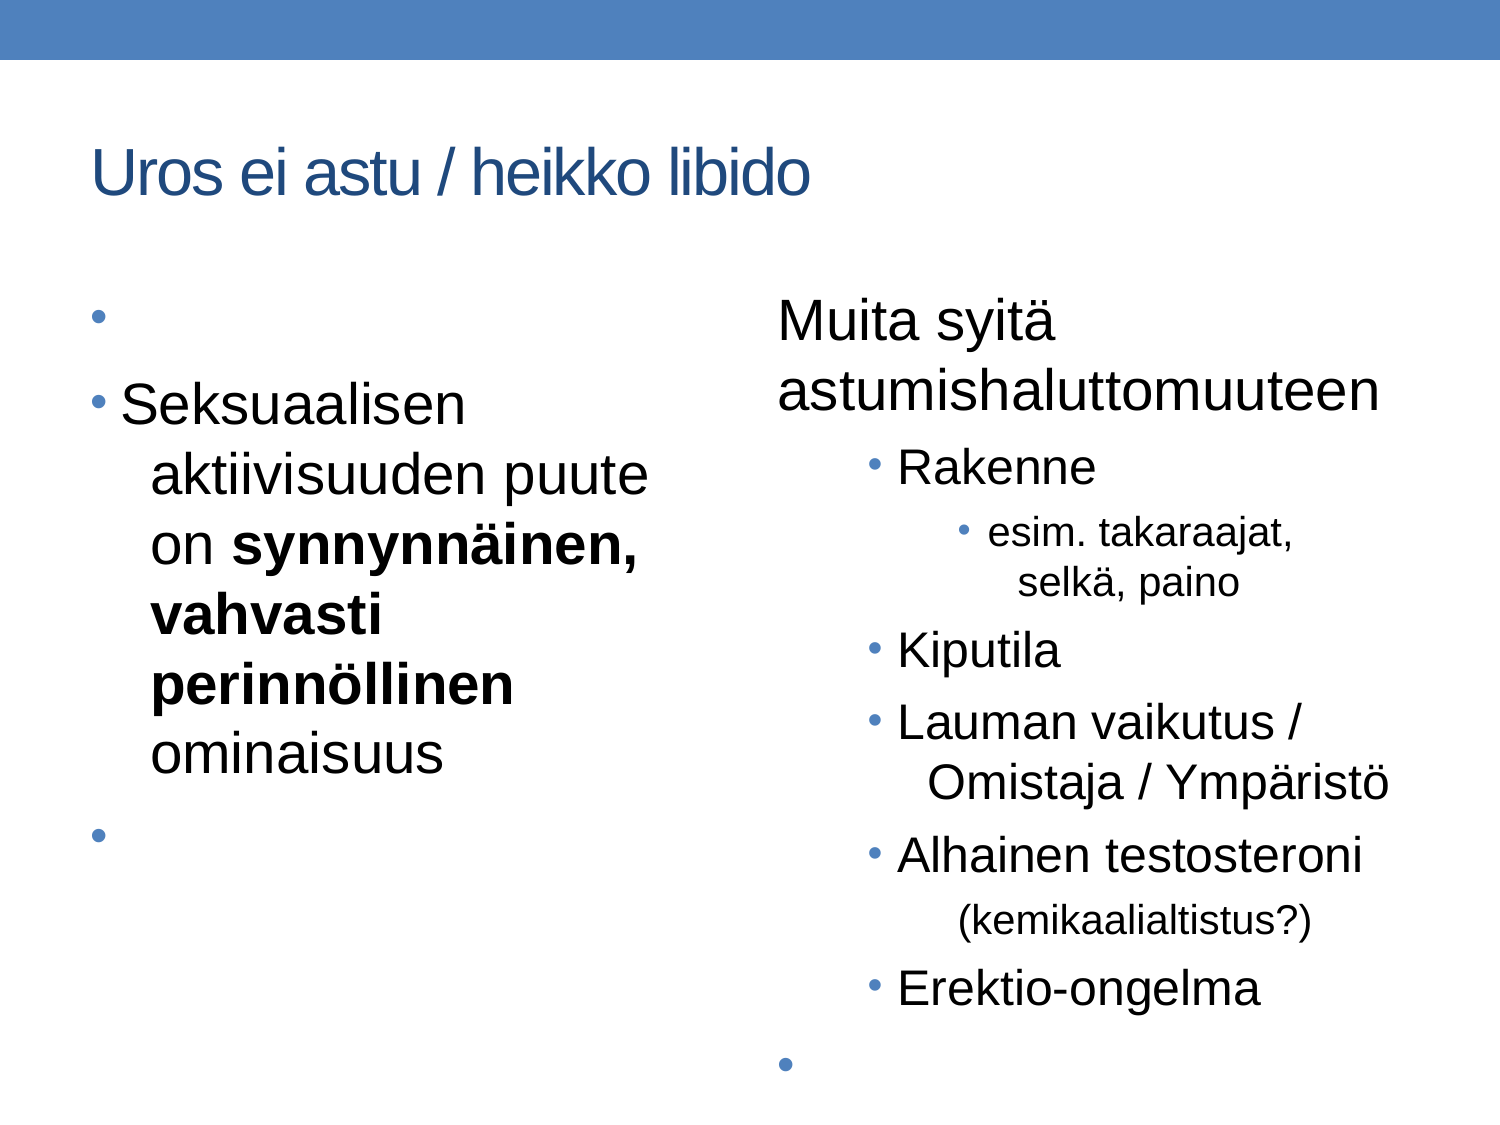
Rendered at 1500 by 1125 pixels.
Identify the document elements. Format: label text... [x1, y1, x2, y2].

title Uros ei astu / heikko libido [75, 87, 1426, 251]
list Muita syitä astumishaluttomuuteen Rakenne esim. takaraajat, selkä, paino Kiputila Lauman vaikutus / Omistaja / Ympäristö Alhainen testosteroni (kemikaalialtistus?) Erektio-ongelma [762, 274, 1426, 1049]
list Seksuaalisen aktiivisuuden puute on synnynnäinen, vahvasti perinnöllinen ominaisuus [75, 274, 738, 1049]
